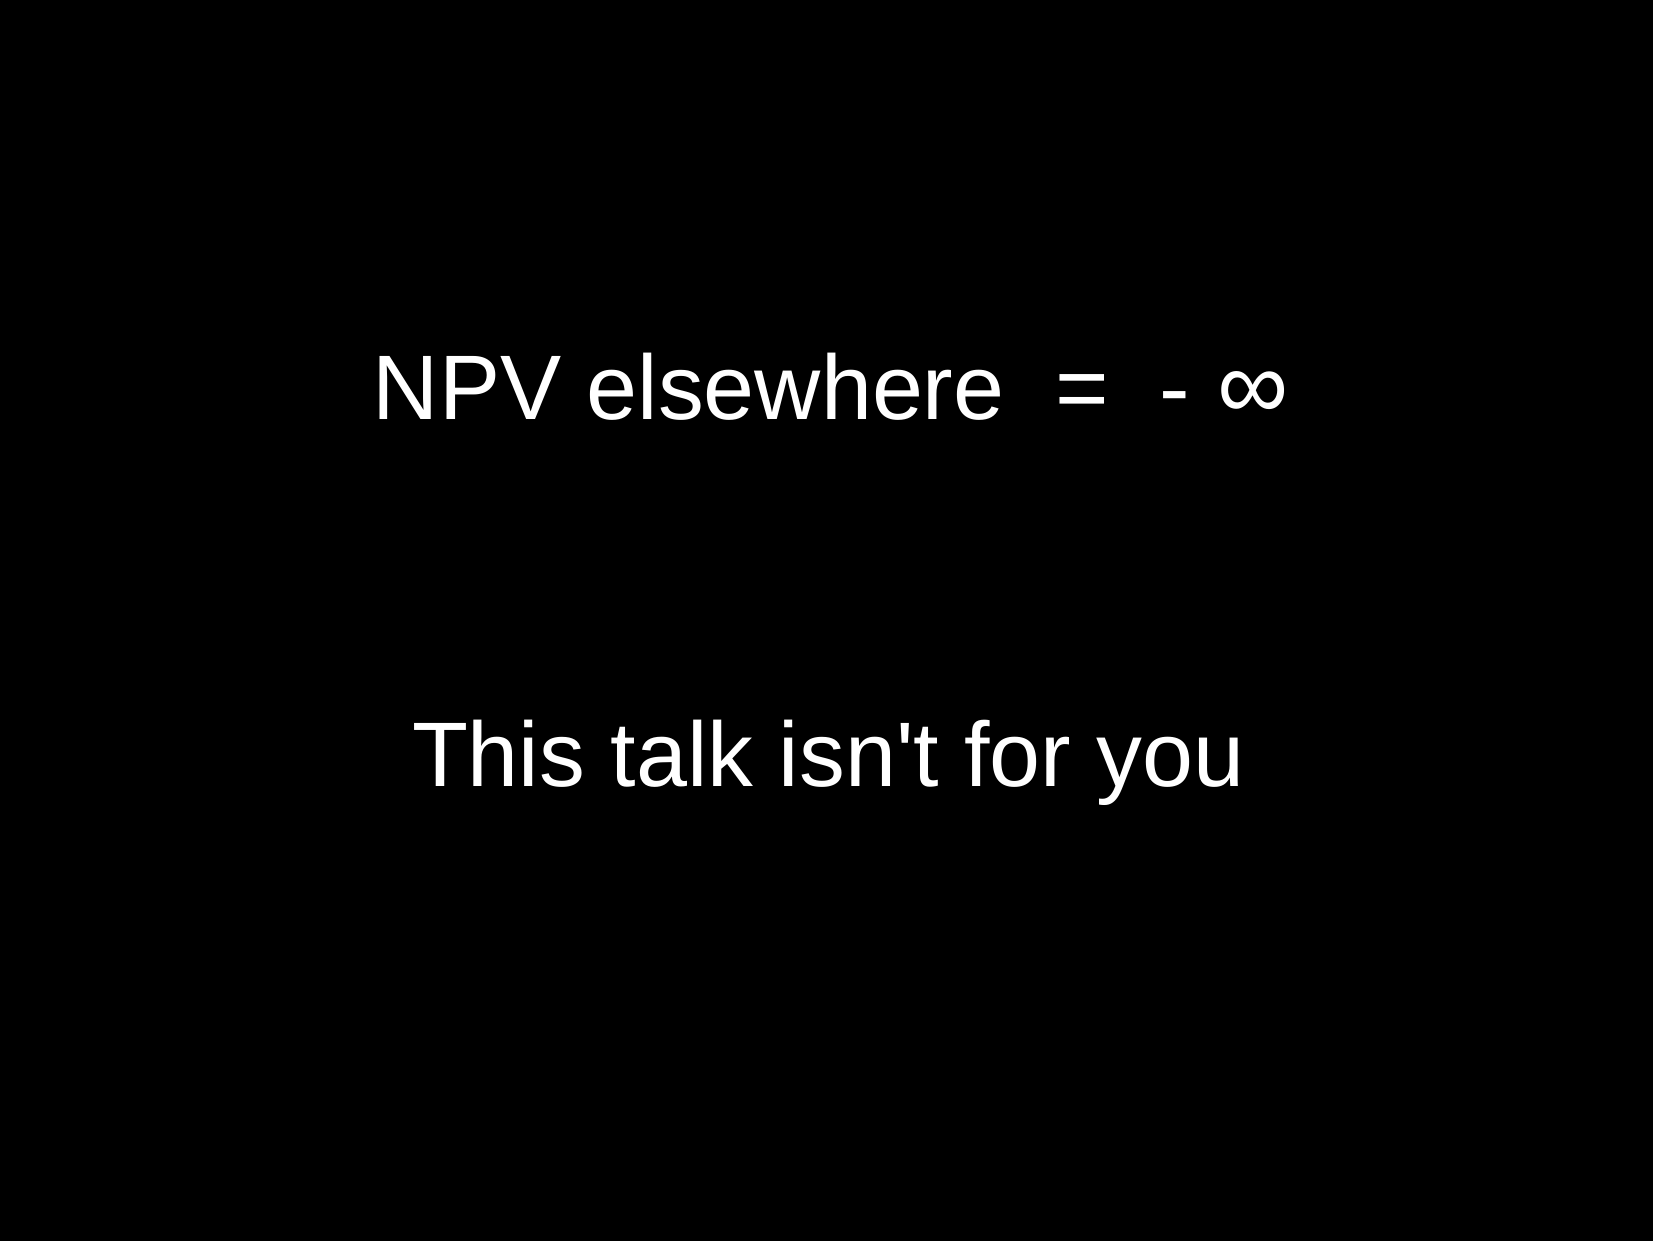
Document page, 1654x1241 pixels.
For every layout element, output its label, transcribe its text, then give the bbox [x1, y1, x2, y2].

title NPV elsewhere = - ∞ [86, 288, 1575, 482]
title This talk isn't for you [85, 659, 1573, 852]
